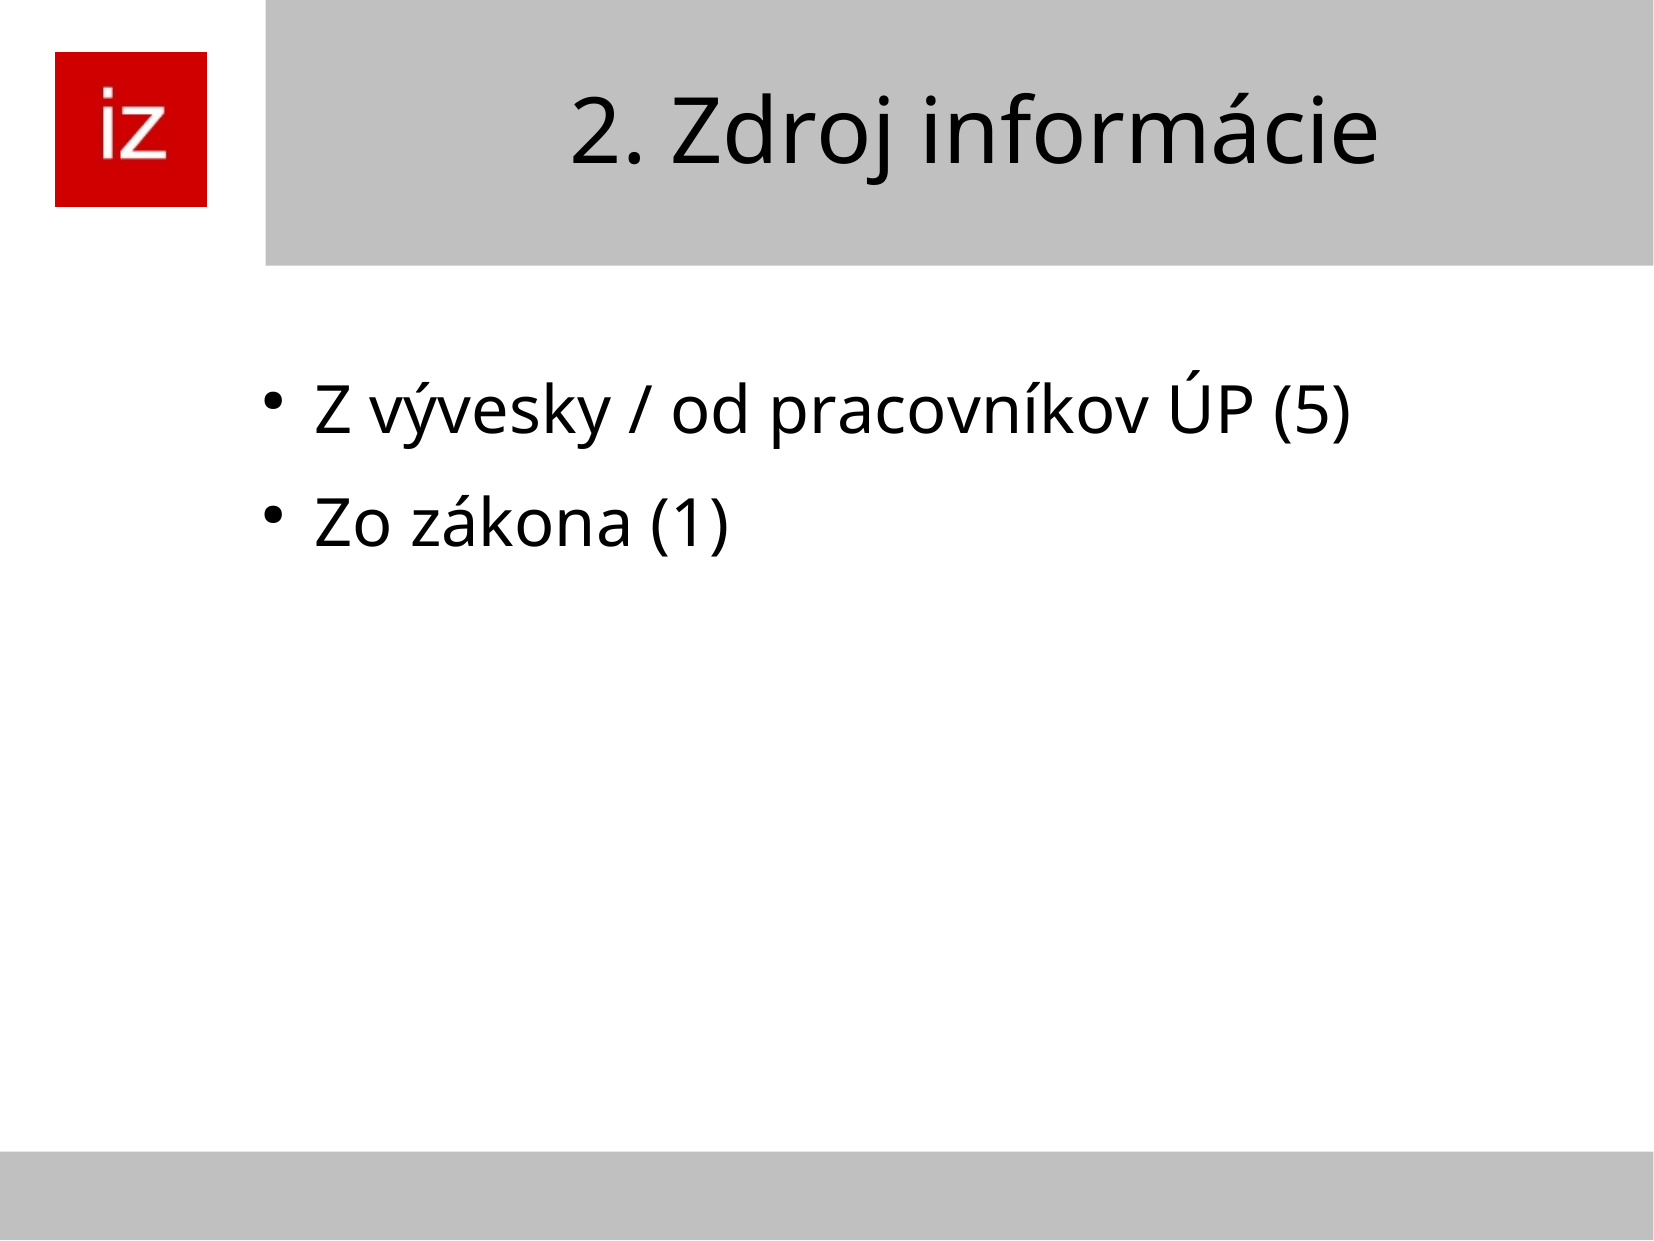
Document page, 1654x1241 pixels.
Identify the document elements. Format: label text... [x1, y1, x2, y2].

title 2. Zdroj informácie [295, 2, 1625, 265]
list Z vývesky / od pracovníkov ÚP (5) Zo zákona (1) [147, 375, 1559, 1241]
picture [55, 52, 207, 207]
